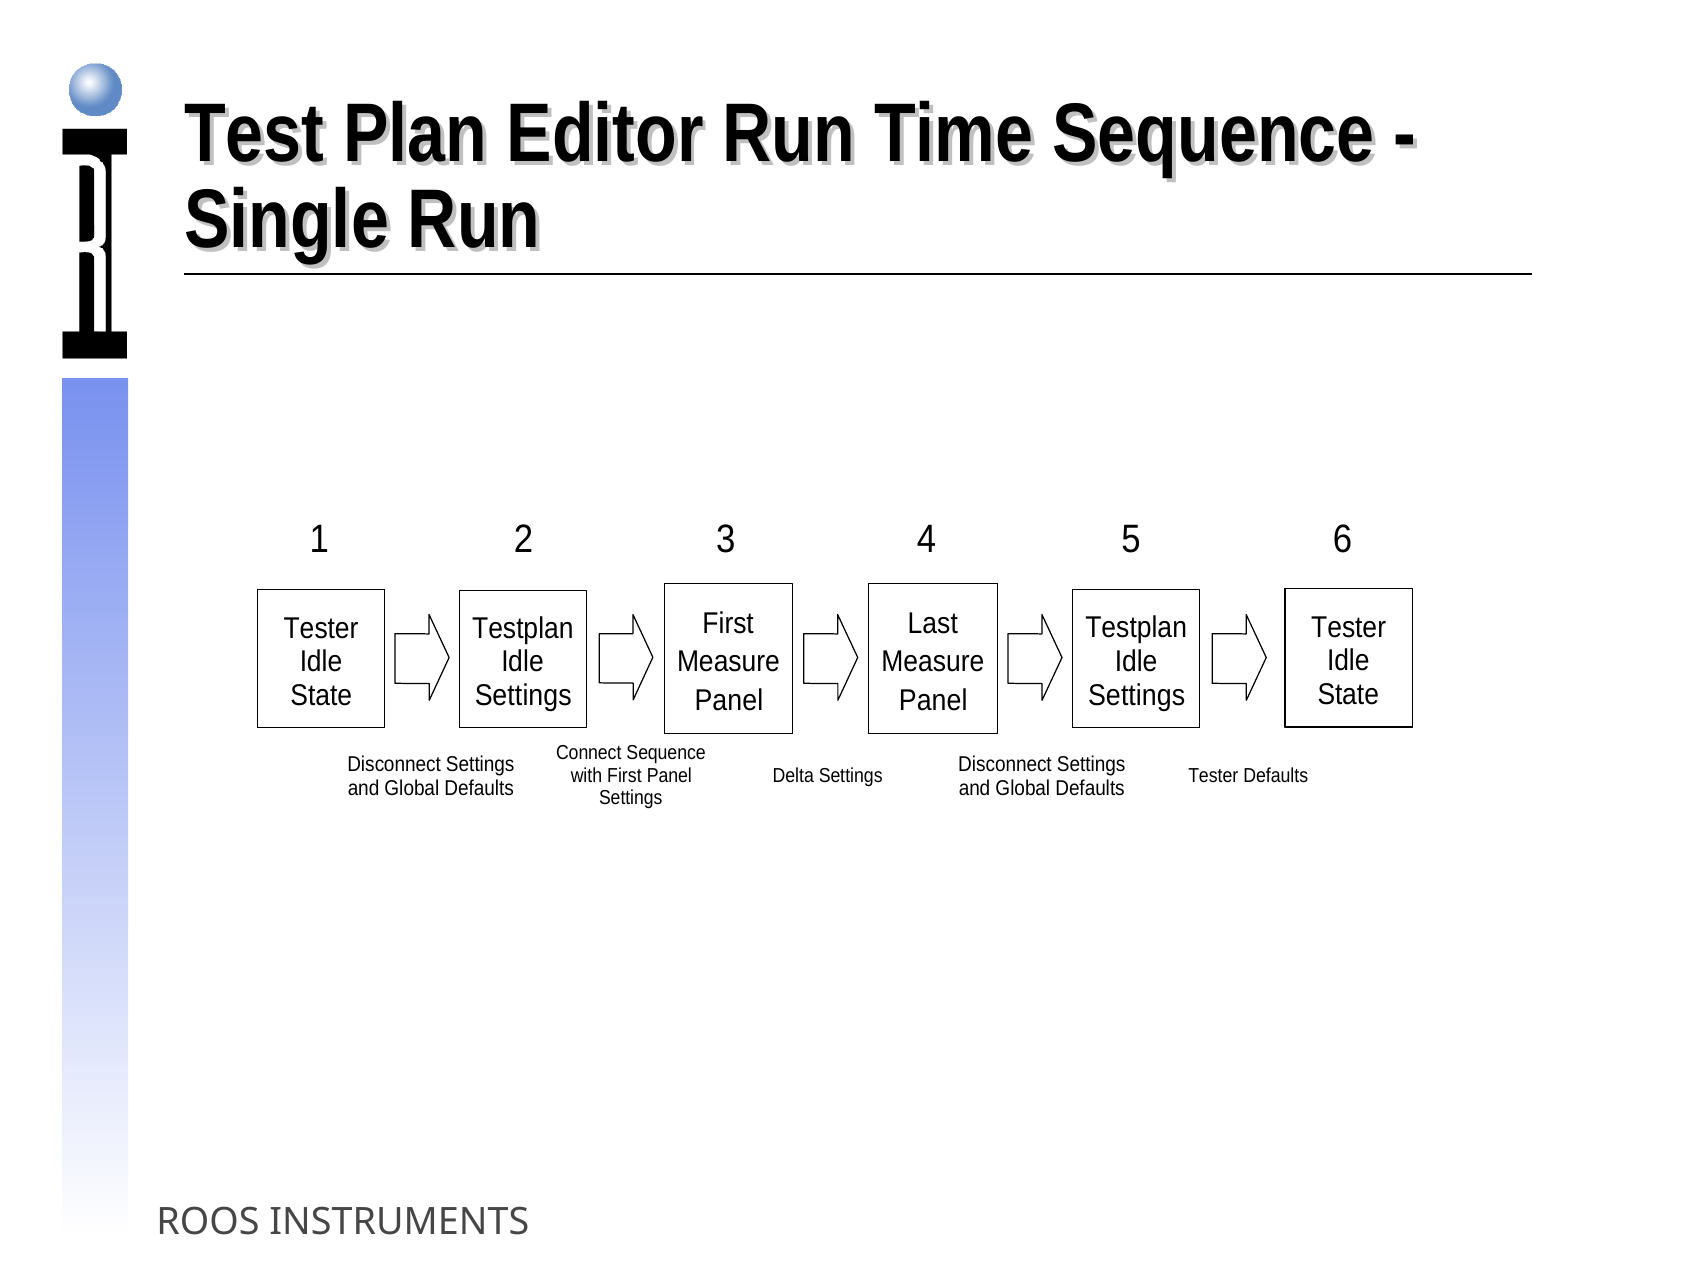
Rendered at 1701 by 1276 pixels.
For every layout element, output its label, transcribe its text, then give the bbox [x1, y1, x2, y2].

text_box and Global Defaults [347, 775, 516, 800]
text_box [460, 590, 587, 728]
text_box [869, 584, 997, 734]
text_box Tester [283, 610, 367, 645]
text_box [1285, 589, 1412, 727]
text_box Idle [299, 644, 351, 677]
text_box Settings [599, 786, 664, 809]
text_box Idle [1327, 643, 1378, 677]
text_box Connect Sequence [556, 741, 713, 765]
text_box and Global Defaults [958, 775, 1127, 800]
text_box Tester [1310, 609, 1395, 644]
text_box First [702, 605, 755, 640]
text_box 1 [309, 517, 329, 562]
text_box 4 [916, 517, 937, 562]
text_box [599, 614, 653, 700]
text_box Last [907, 606, 959, 640]
text_box with First Panel [570, 763, 698, 787]
text_box State [290, 677, 353, 712]
text_box Measure [881, 644, 986, 679]
text_box [1008, 614, 1062, 701]
text_box Tester Defaults [1188, 763, 1310, 787]
text_box Delta Settings [772, 763, 884, 787]
text_box Disconnect Settings [958, 751, 1133, 776]
text_box 6 [1332, 517, 1353, 562]
text_box Testplan [472, 610, 583, 645]
text_box 5 [1121, 517, 1141, 562]
text_box Settings [1088, 677, 1185, 712]
text_box Settings [474, 678, 572, 713]
text_box [395, 614, 450, 701]
text_box Measure [677, 644, 782, 679]
text_box [258, 590, 385, 728]
text_box [1073, 589, 1200, 727]
text_box Panel [898, 683, 968, 717]
text_box 2 [513, 517, 534, 562]
text_box Panel [694, 683, 763, 717]
text_box [664, 583, 793, 733]
text_box State [1317, 677, 1380, 711]
text_box [1212, 614, 1267, 701]
text_box Idle [1114, 643, 1166, 677]
text_box Test Plan Editor Run Time Sequence - Single Run [184, 92, 1539, 274]
text_box Idle [501, 644, 552, 678]
text_box 3 [716, 517, 736, 562]
text_box [803, 614, 858, 701]
text_box Disconnect Settings [347, 751, 522, 776]
text_box Testplan [1085, 610, 1196, 645]
